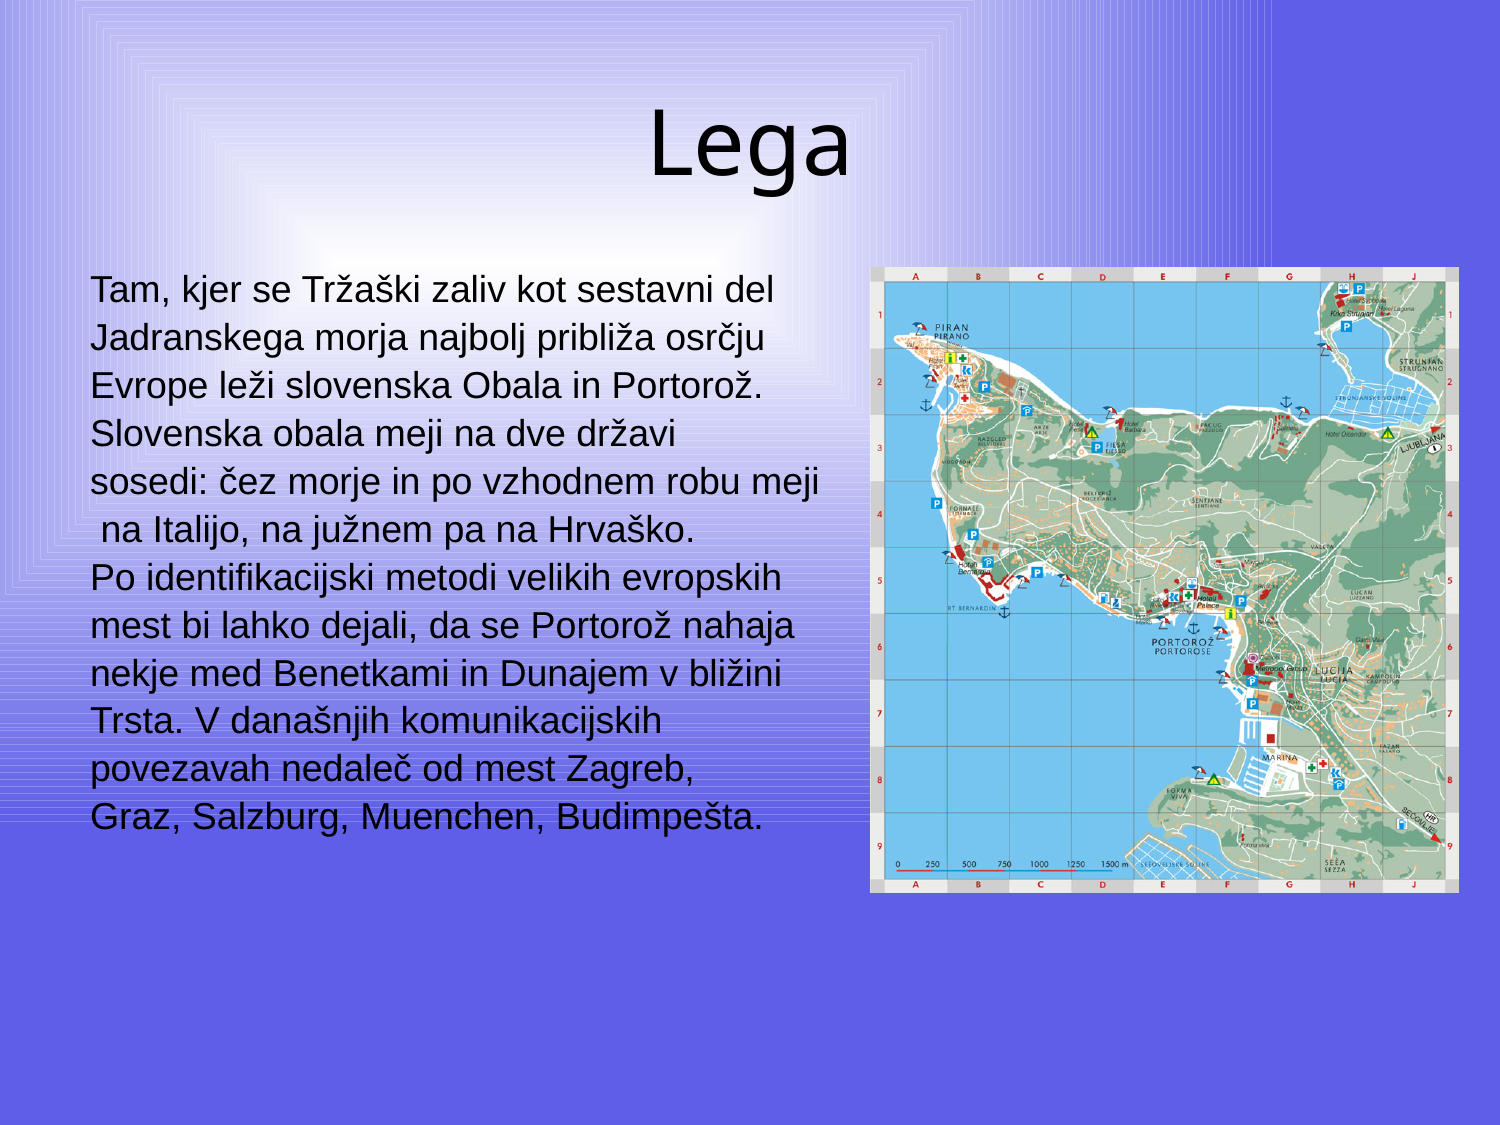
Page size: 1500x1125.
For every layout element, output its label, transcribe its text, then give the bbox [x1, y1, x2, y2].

picture [870, 267, 1459, 893]
title Lega [75, 45, 1425, 233]
list Tam, kjer se Tržaški zaliv kot sestavni del Jadranskega morja najbolj približa osrčju Evrope leži slovenska Obala in Portorož. Slovenska obala meji na dve državi sosedi: čez morje in po vzhodnem robu meji na Italijo, na južnem pa na Hrvaško. Po identifikacijski metodi velikih evropskih mest bi lahko dejali, da se Portorož nahaja nekje med Benetkami in Dunajem v bližini Trsta. V današnjih komunikacijskih povezavah nedaleč od mest Zagreb, Graz, Salzburg, Muenchen, Budimpešta. [75, 262, 1425, 1005]
